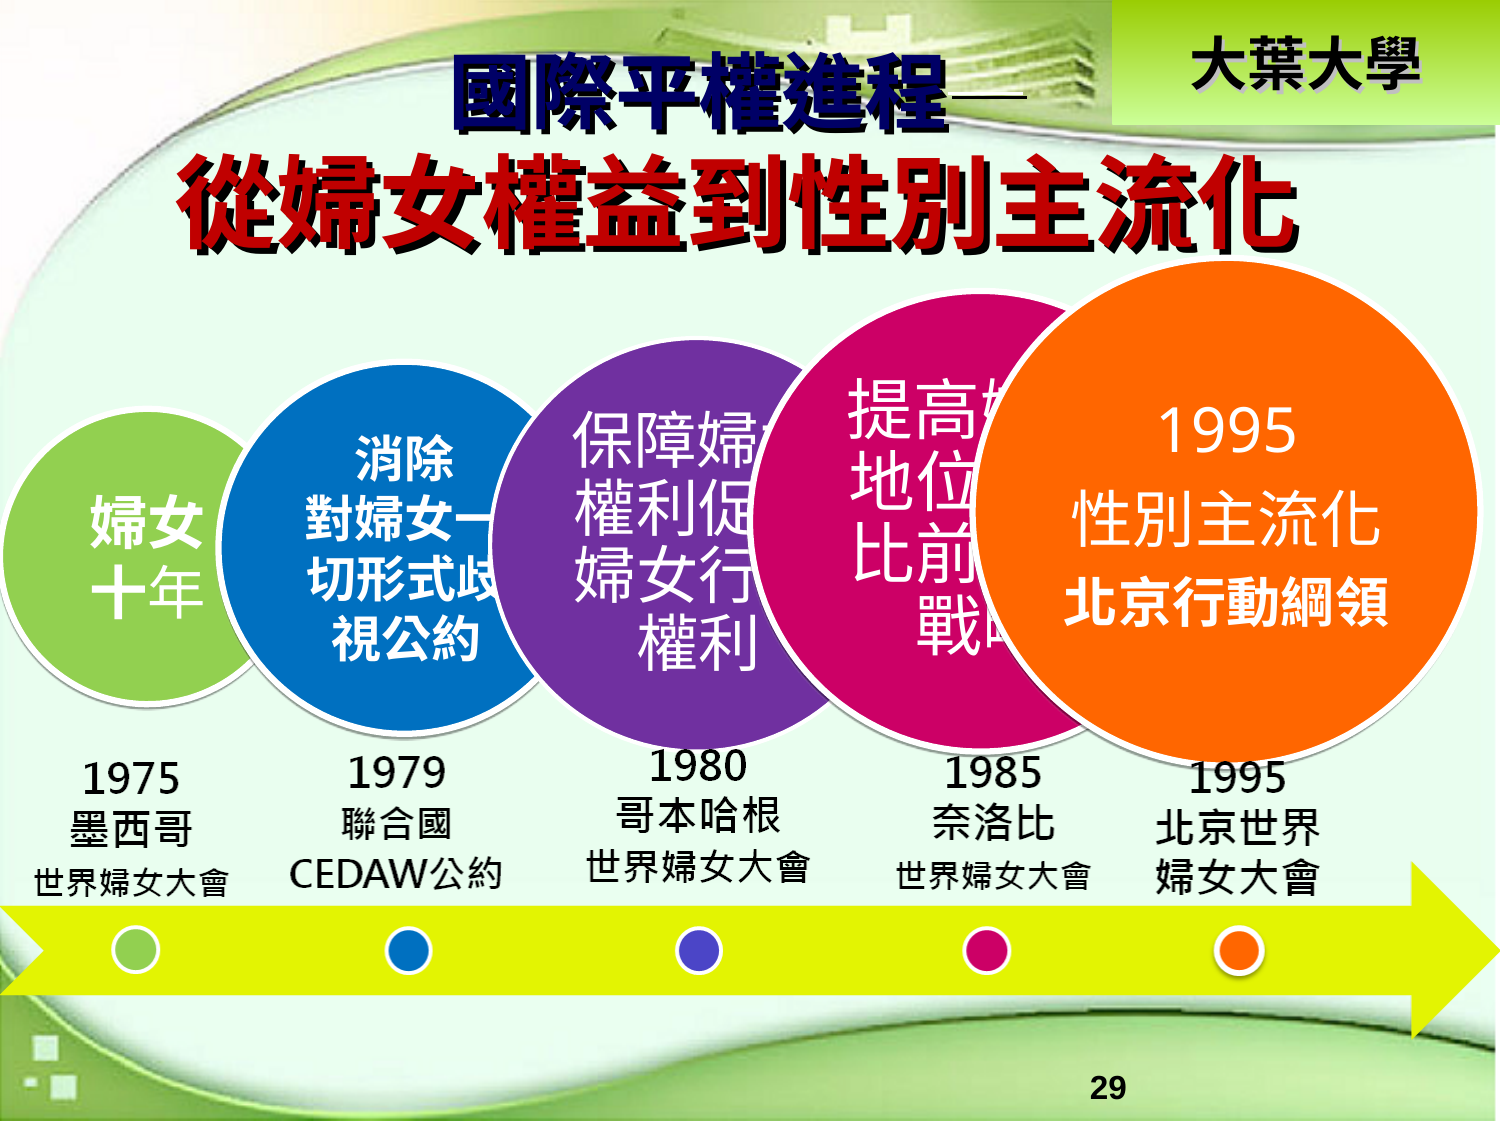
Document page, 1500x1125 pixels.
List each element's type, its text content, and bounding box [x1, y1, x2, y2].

text_box 保障婦女權利促進婦女行使權利 [490, 338, 834, 709]
text_box 消除 對婦女一切形式歧視公約 [218, 361, 538, 709]
picture [0, 709, 1500, 1125]
text_box 1995 性別主流化 北京行動綱領 [972, 257, 1481, 709]
text_box 提高婦女地位奈羅比前瞻性戰略 [749, 290, 1072, 709]
text_box 婦女 十年 [0, 408, 254, 705]
text_box 國際平權進程─ 從婦女權益到性別主流化 [46, 31, 1426, 209]
